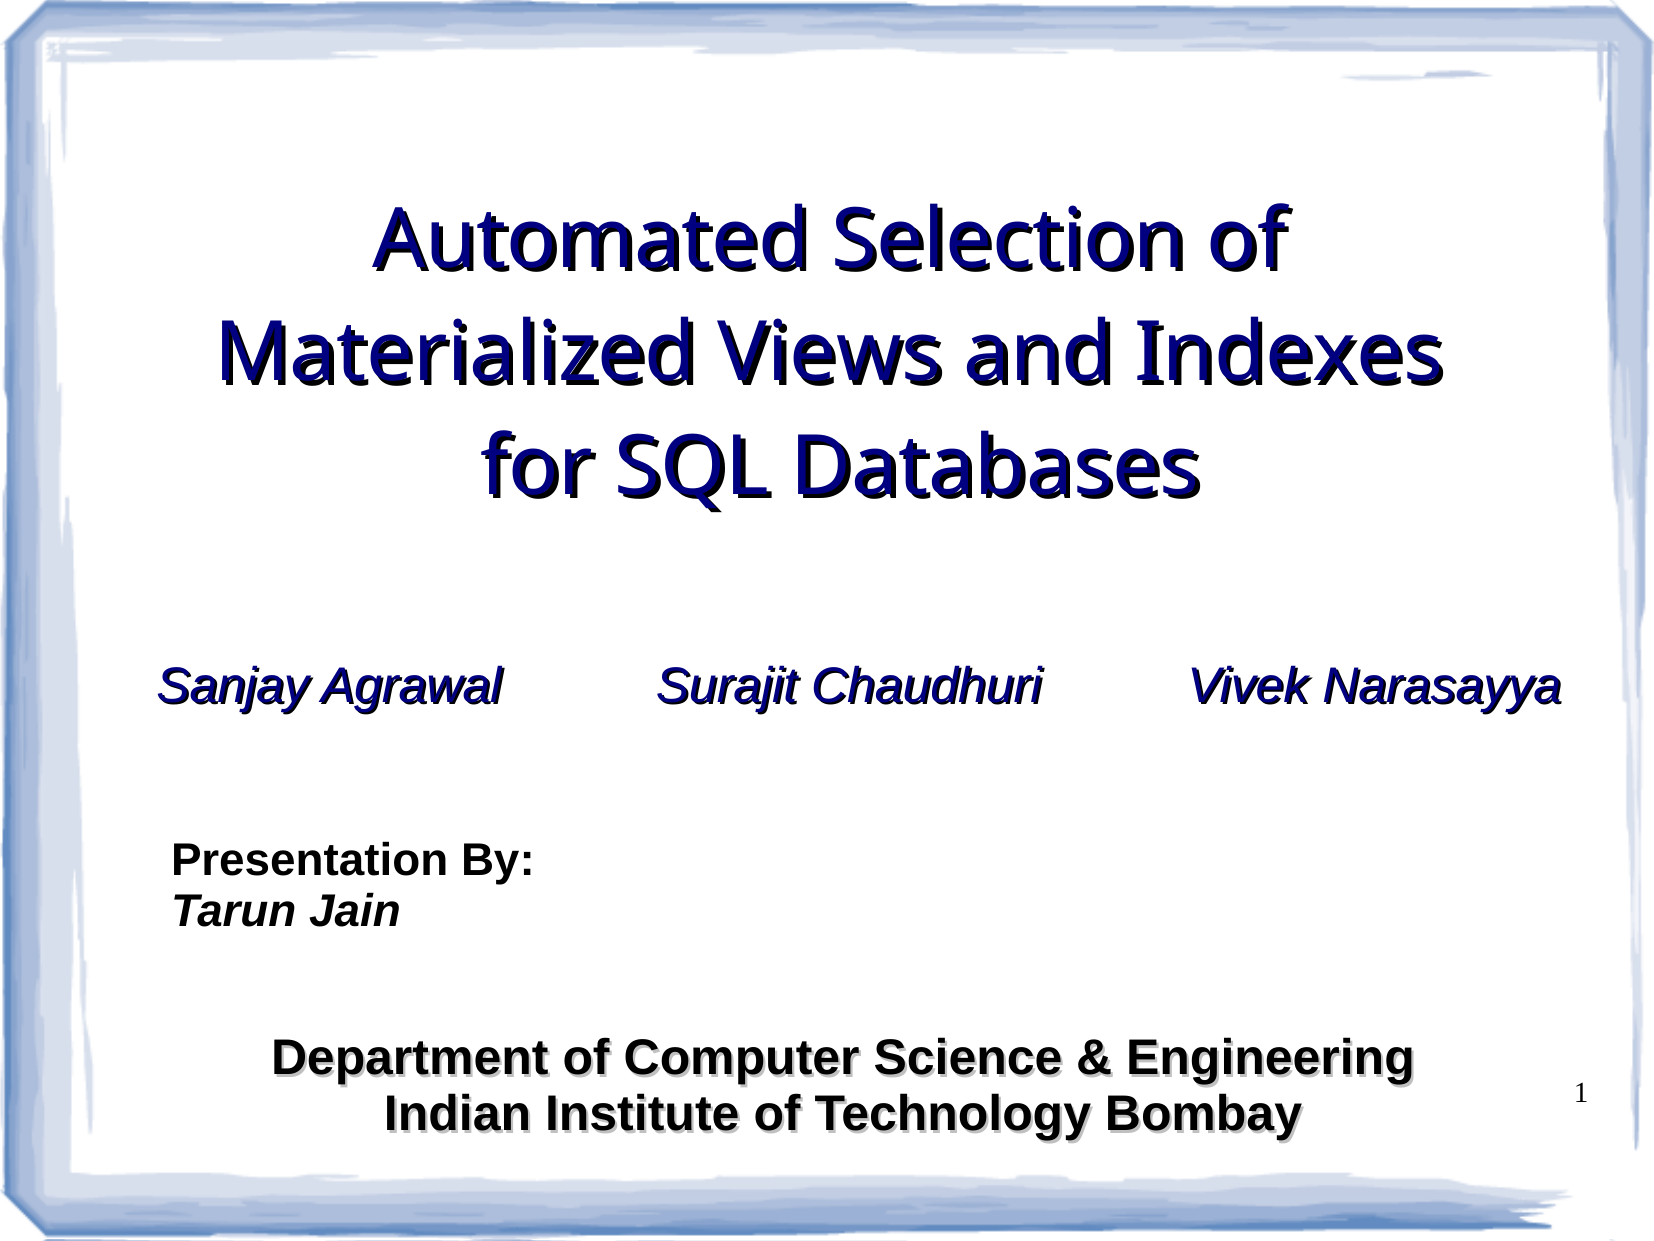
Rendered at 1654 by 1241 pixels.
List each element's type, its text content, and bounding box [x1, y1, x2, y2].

text_box Department of Computer Science & Engineering Indian Institute of Technology Bombay [256, 1022, 1431, 1149]
picture [0, 0, 1654, 1241]
text_box Sanjay Agrawal [141, 649, 517, 721]
text_box Automated Selection of Materialized Views and Indexes for SQL Databases [26, 59, 1654, 638]
text_box Vivek Narasayya [1172, 649, 1577, 721]
text_box Surajit Chaudhuri [641, 649, 1057, 721]
text_box Presentation By: Tarun Jain [156, 826, 550, 945]
